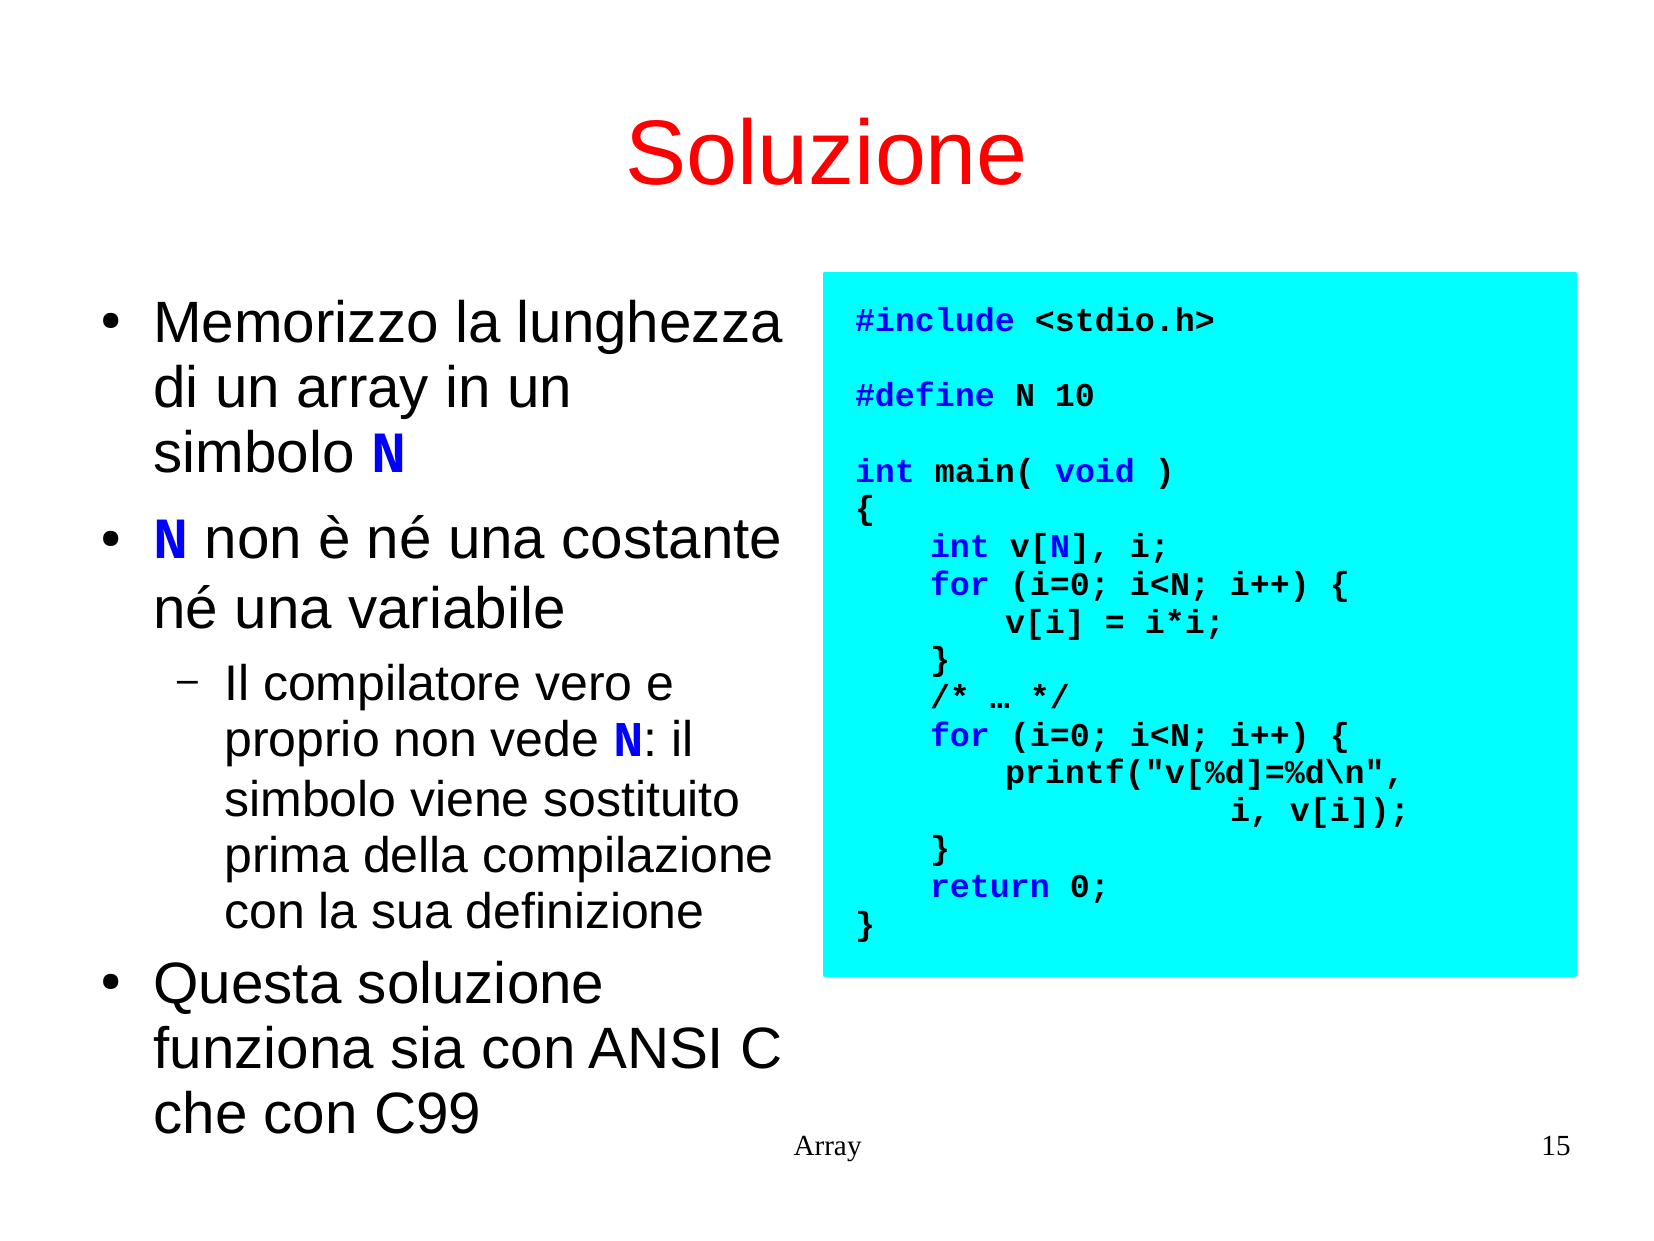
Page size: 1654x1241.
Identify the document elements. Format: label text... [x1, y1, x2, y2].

text_box #include <stdio.h> #define N 10 int main( void ) { int v[N], i; for (i=0; i<N; i++) { v[i] = i*i; } /* … */ for (i=0; i<N; i++) { printf("v[%d]=%d\n", i, v[i]); } return 0; } [825, 273, 1576, 976]
title Soluzione [82, 49, 1571, 257]
list Memorizzo la lunghezza di un array in un simbolo N N non è né una costante né una variabile Il compilatore vero e proprio non vede N: il simbolo viene sostituito prima della compilazione con la sua definizione Questa soluzione funziona sia con ANSI C che con C99 [82, 290, 788, 1146]
